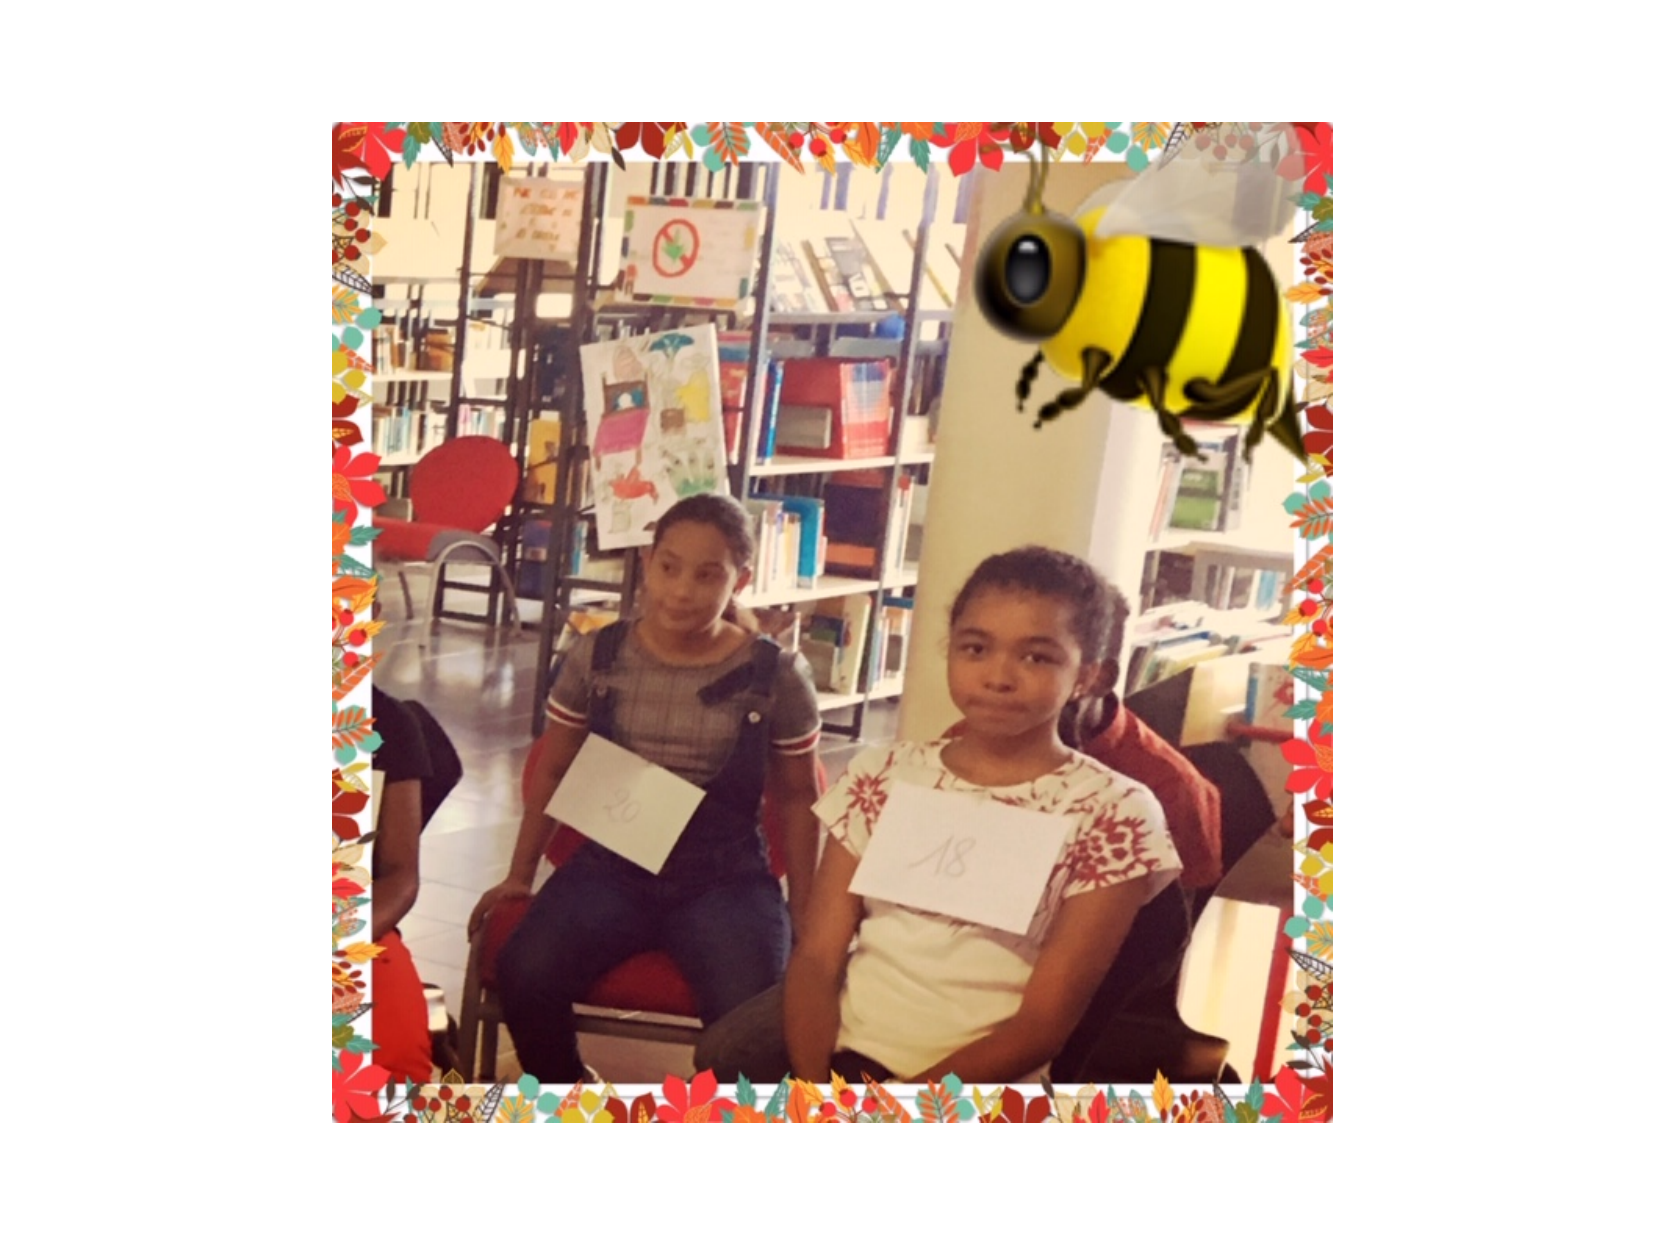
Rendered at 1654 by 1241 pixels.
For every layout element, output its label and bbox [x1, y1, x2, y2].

picture [332, 122, 1333, 1123]
